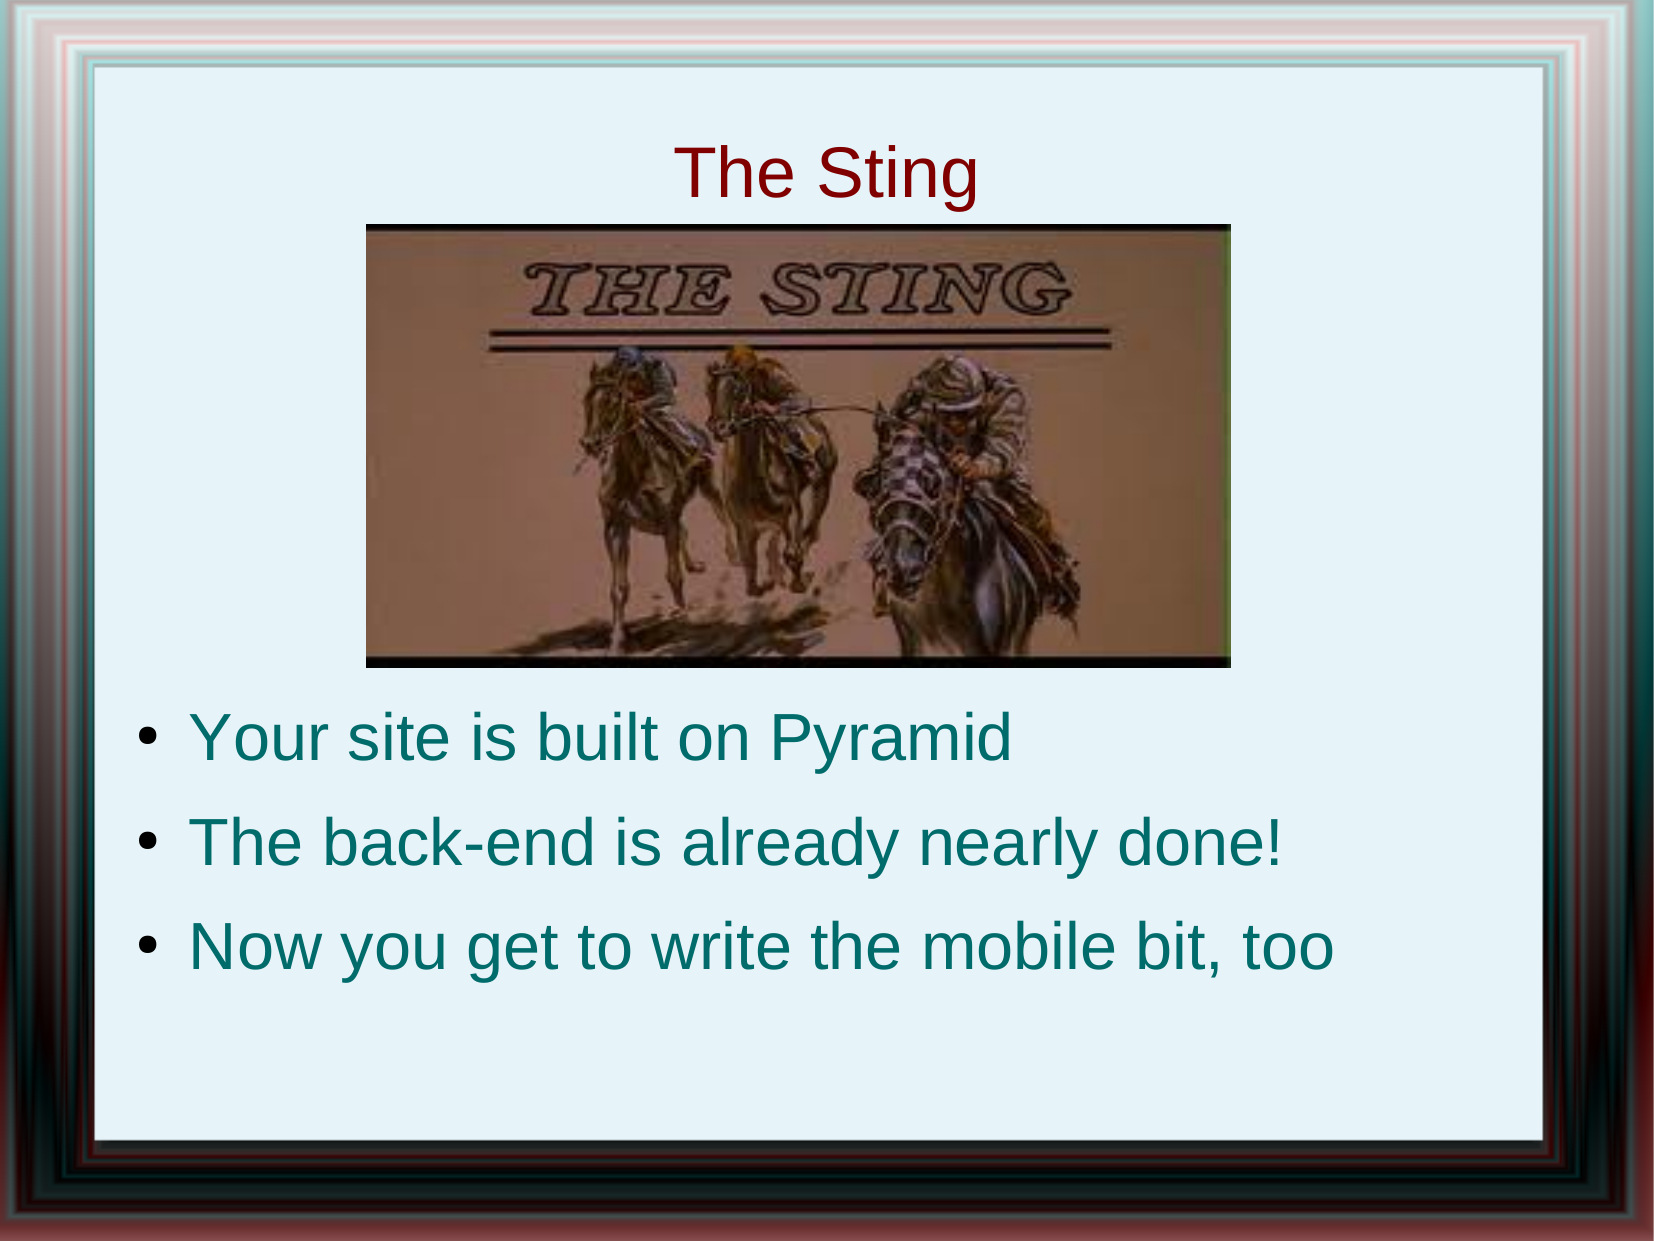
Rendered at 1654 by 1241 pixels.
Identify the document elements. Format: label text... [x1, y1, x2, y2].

list Your site is built on Pyramid The back-end is already nearly done! Now you get to write the mobile bit, too [118, 700, 1506, 1044]
title The Sting [118, 88, 1536, 257]
picture [0, 0, 1654, 1241]
